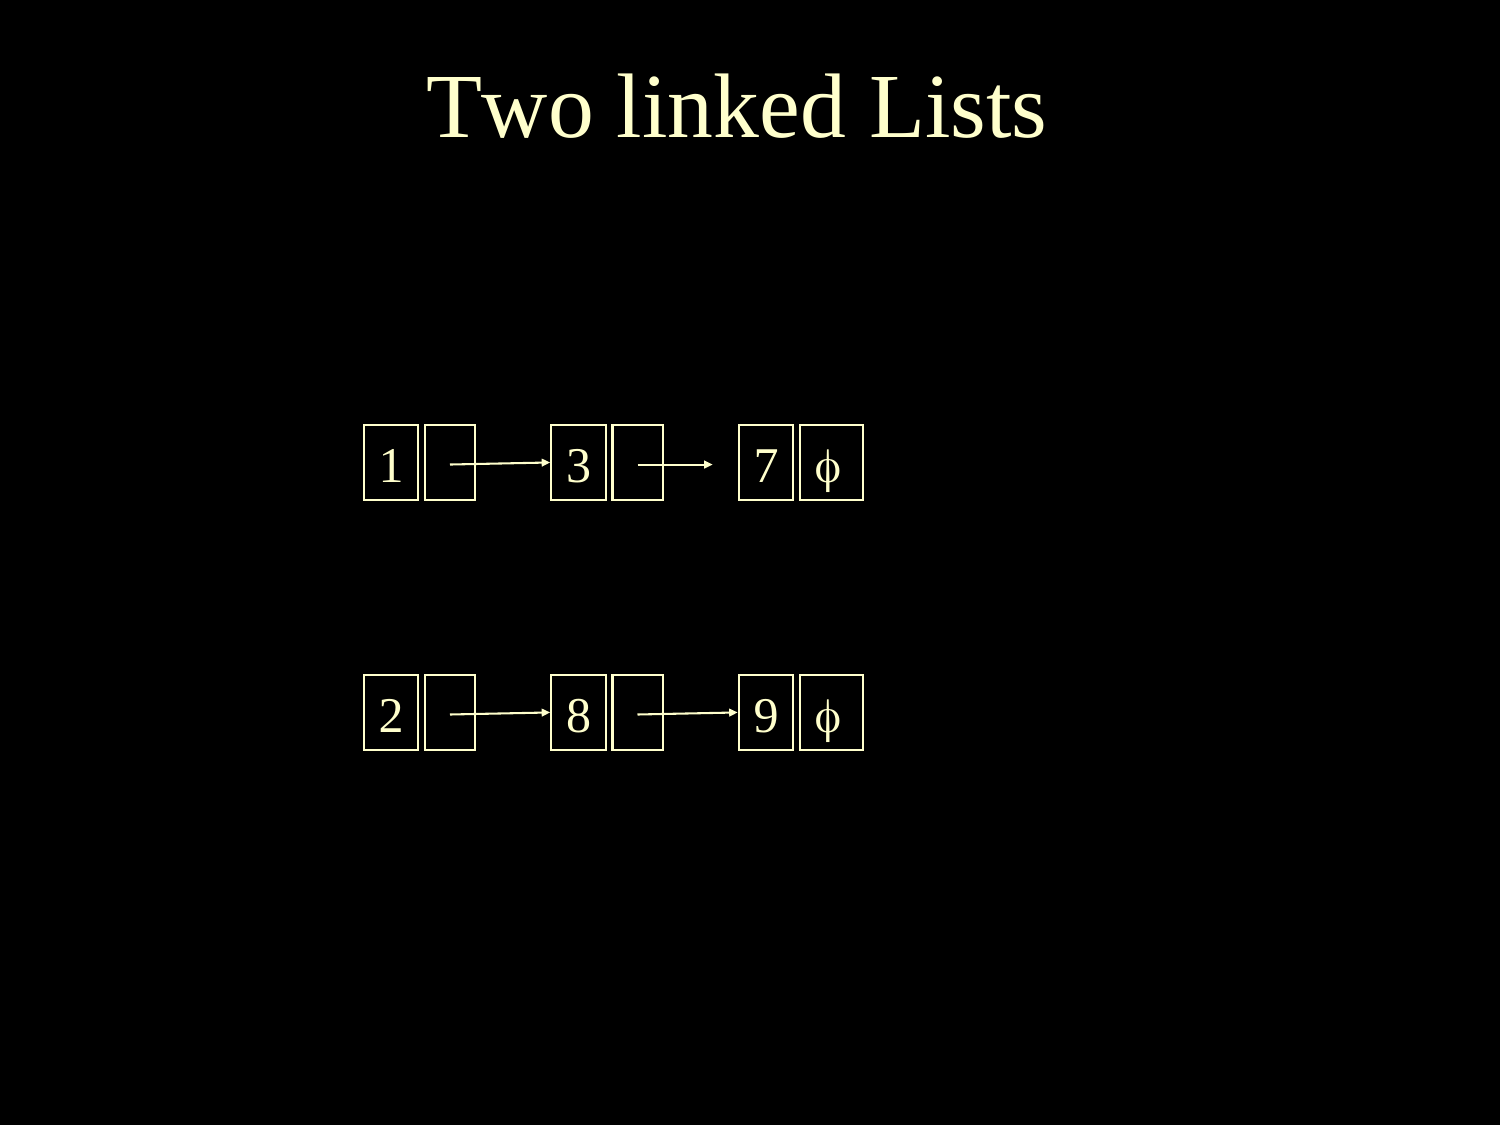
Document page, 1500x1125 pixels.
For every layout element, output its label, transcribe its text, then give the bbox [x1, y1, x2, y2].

text_box 8 [551, 674, 606, 751]
text_box 7 [738, 424, 794, 501]
text_box 1 [363, 424, 419, 501]
text_box  [800, 424, 863, 501]
text_box  [800, 674, 863, 751]
text_box 3 [551, 424, 606, 501]
text_box 2 [363, 674, 419, 751]
title Two linked Lists [8, 47, 1467, 165]
text_box 9 [738, 674, 794, 751]
